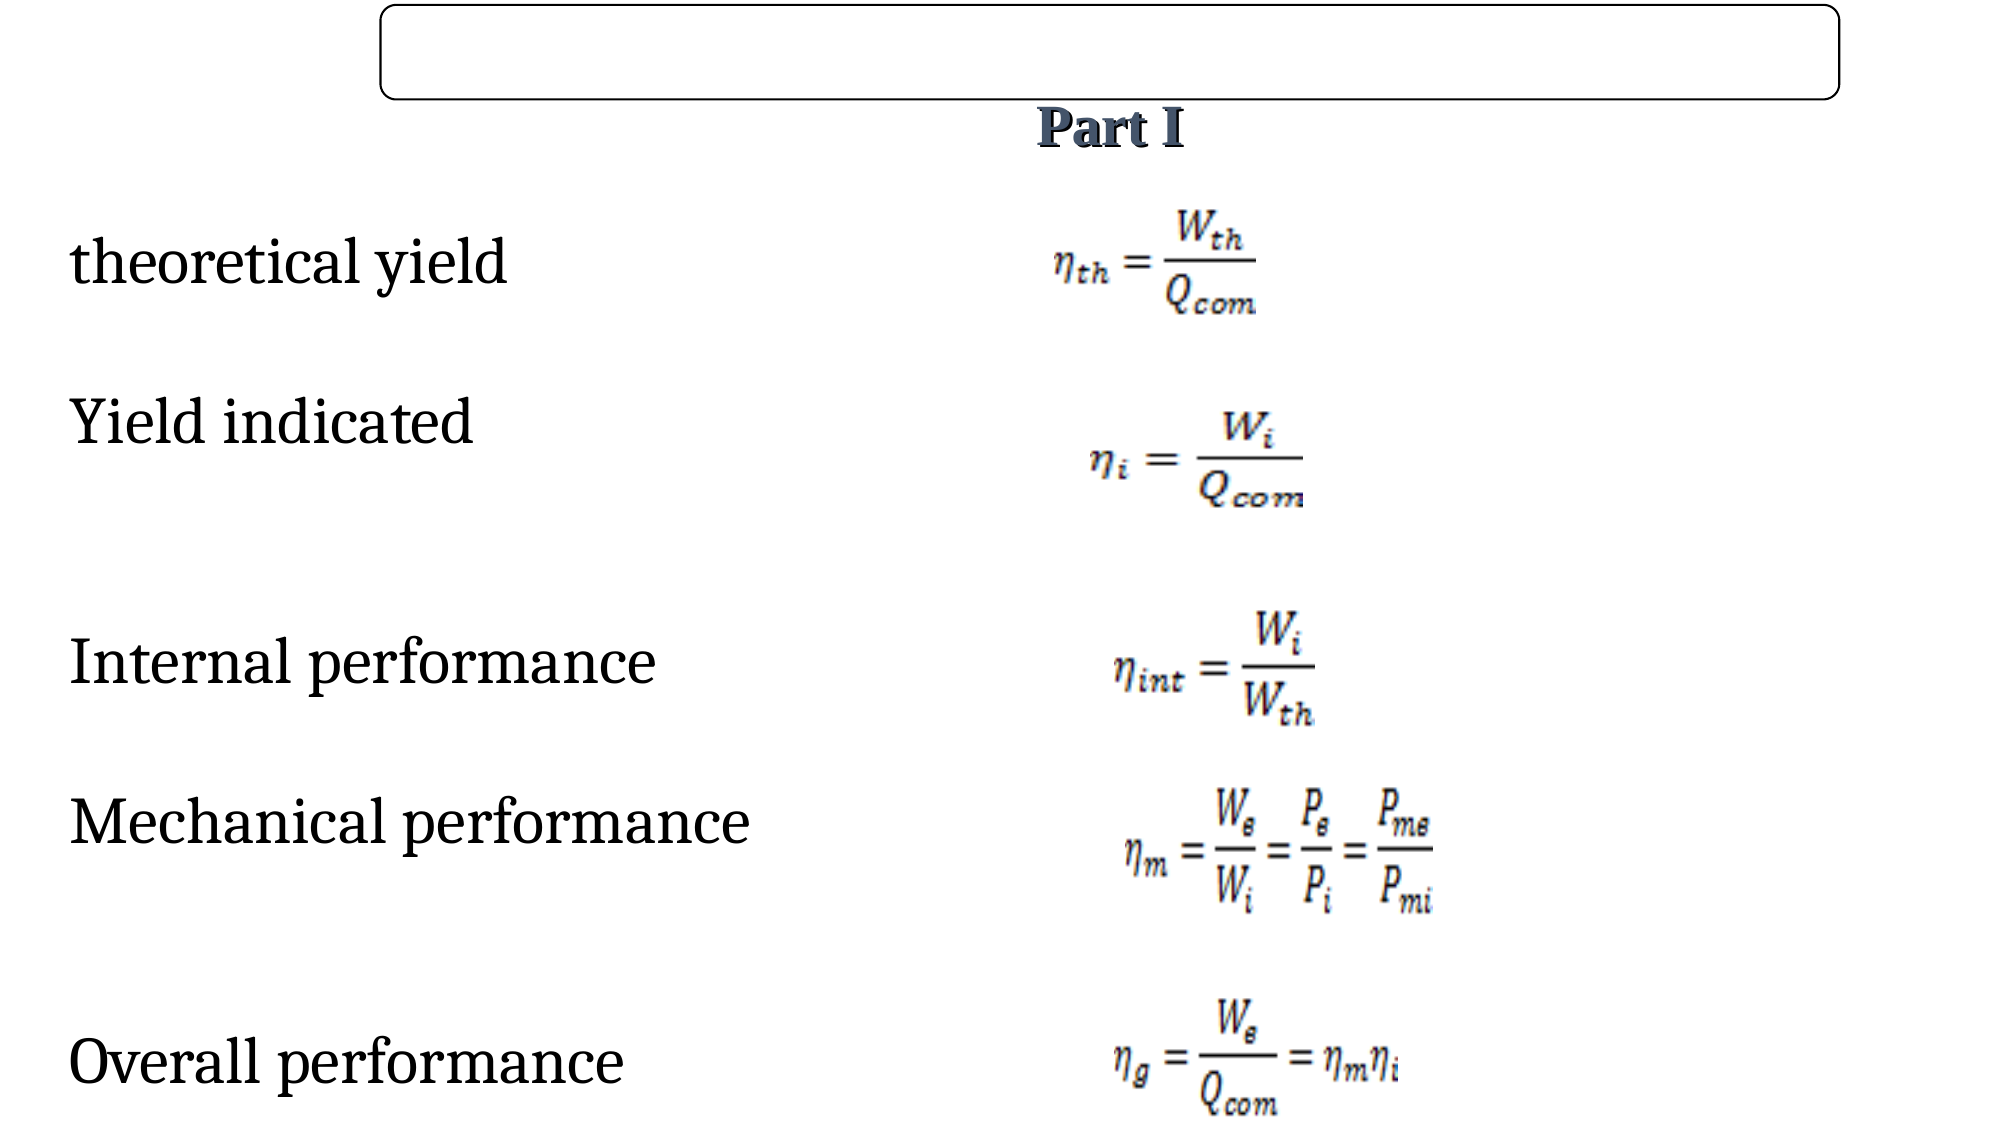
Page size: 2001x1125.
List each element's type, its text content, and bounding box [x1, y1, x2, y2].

text_box Part I [380, 4, 1840, 100]
picture [1054, 208, 1256, 327]
picture [1125, 786, 1433, 929]
picture [1090, 410, 1303, 519]
text_box theoretical yield Yield indicated Internal performance Mechanical performance Overall performance [54, 209, 1055, 1114]
picture [1114, 609, 1315, 740]
picture [1114, 997, 1398, 1125]
